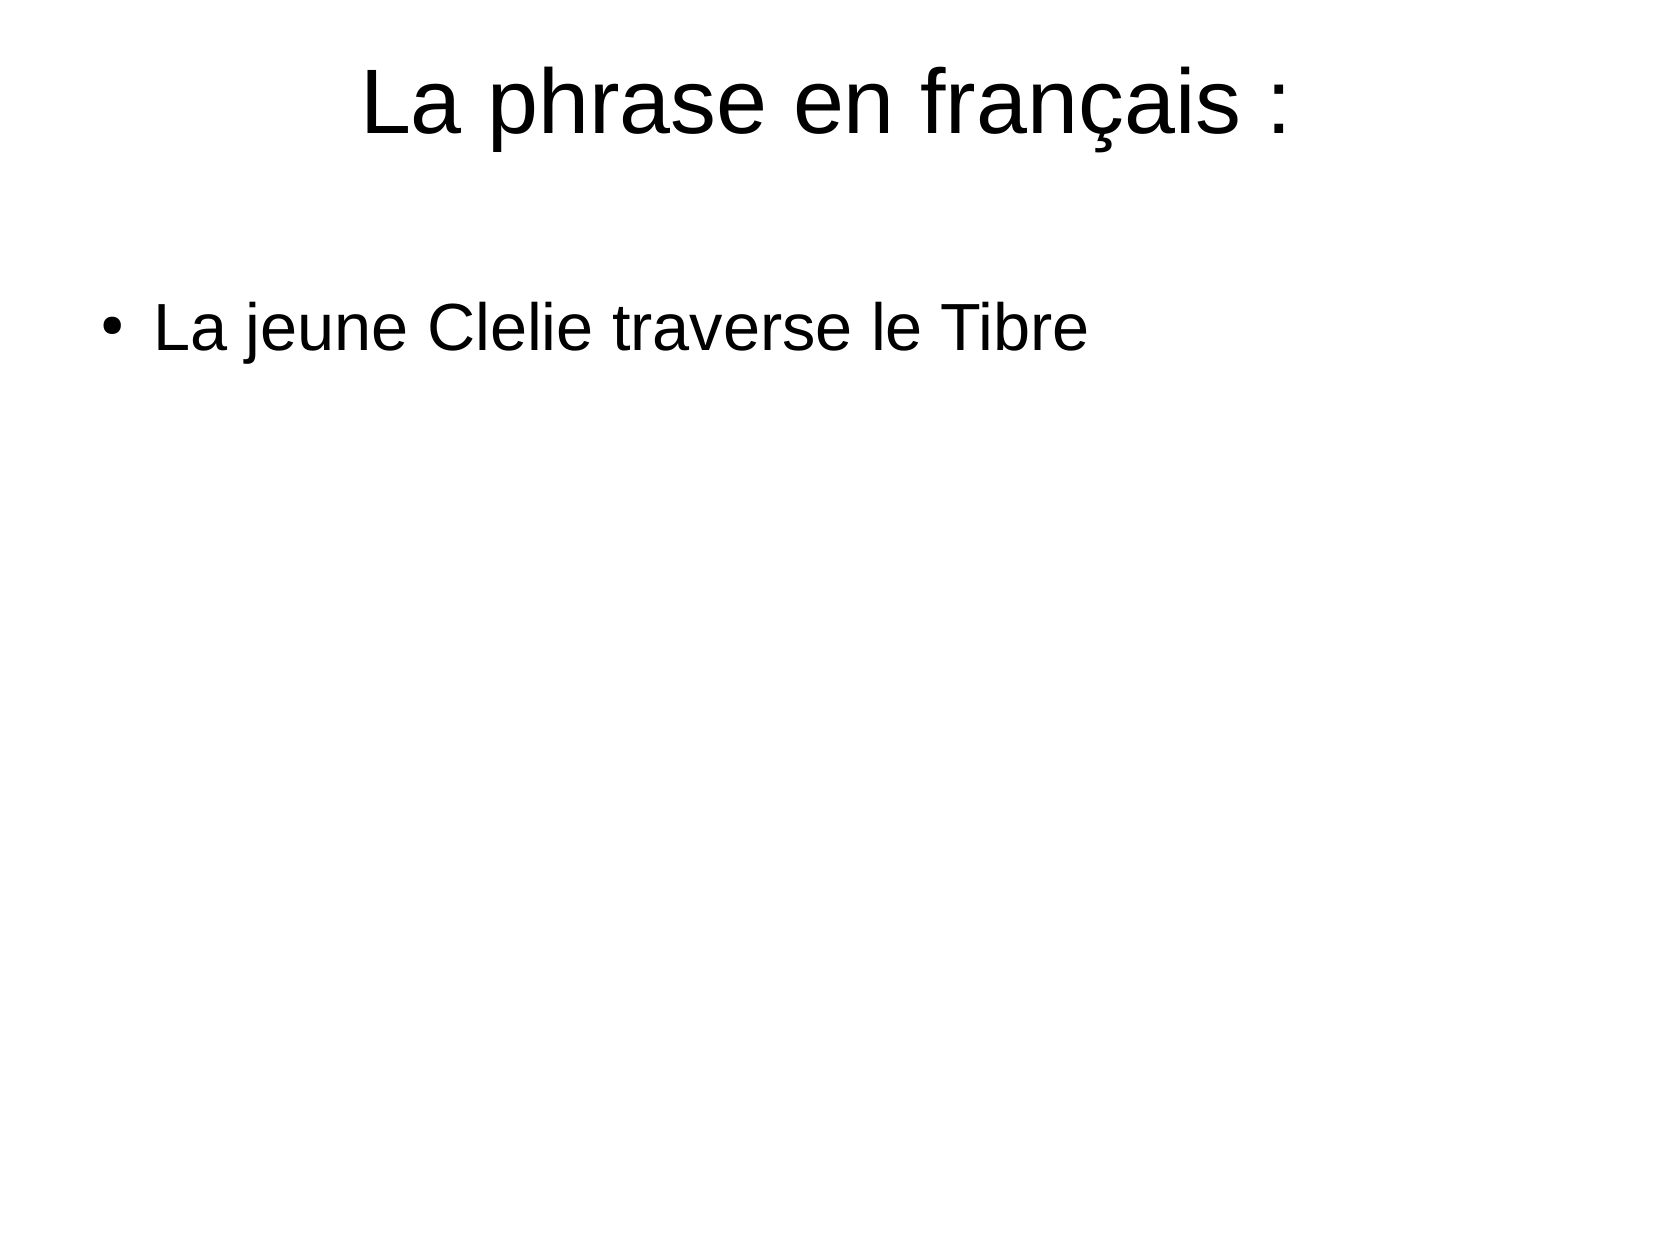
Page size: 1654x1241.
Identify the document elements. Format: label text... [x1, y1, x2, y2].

title La phrase en français : [82, 49, 1571, 257]
list La jeune Clelie traverse le Tibre [82, 290, 1571, 1010]
